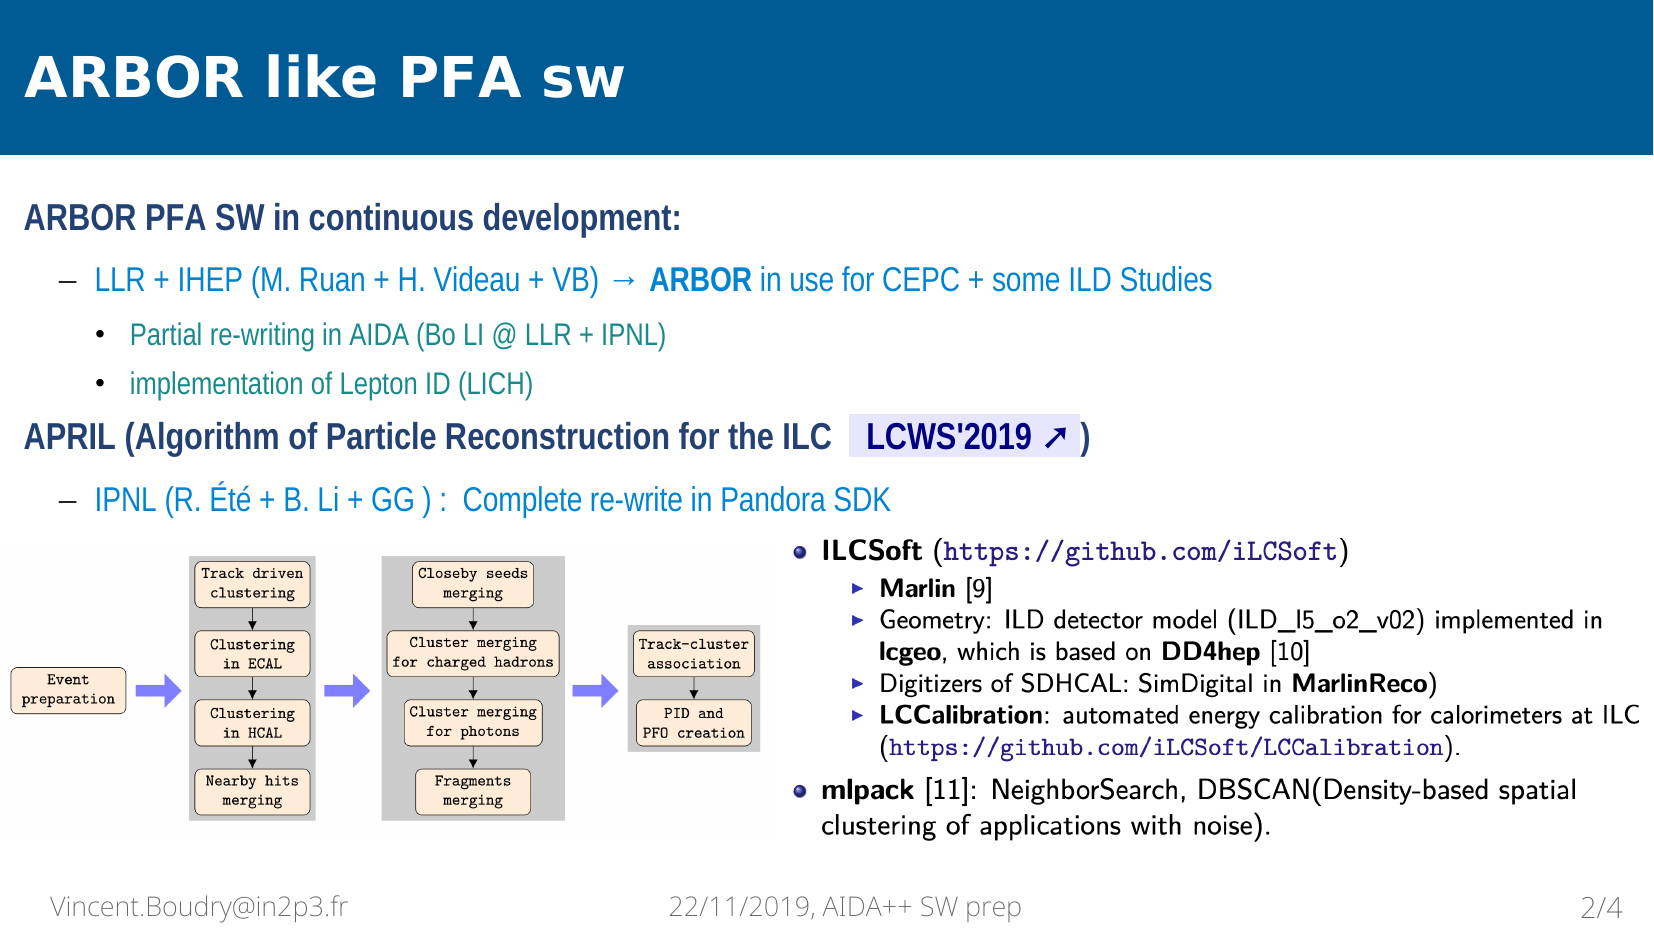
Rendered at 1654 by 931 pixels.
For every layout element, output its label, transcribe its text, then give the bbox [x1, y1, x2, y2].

picture [777, 531, 1654, 861]
picture [0, 544, 776, 835]
title ARBOR like PFA sw [24, 12, 1635, 143]
list ARBOR PFA SW in continuous development: LLR + IHEP (M. Ruan + H. Videau + VB) → ARBOR in use for CEPC + some ILD Studies Partial re-writing in AIDA (Bo LI @ LLR + IPNL) implementation of Lepton ID (LICH) APRIL (Algorithm of Particle Reconstruction for the ILC LCWS'2019 ➚ ) IPNL (R. Été + B. Li + GG ) : Complete re-write in Pandora SDK [23, 195, 1630, 867]
